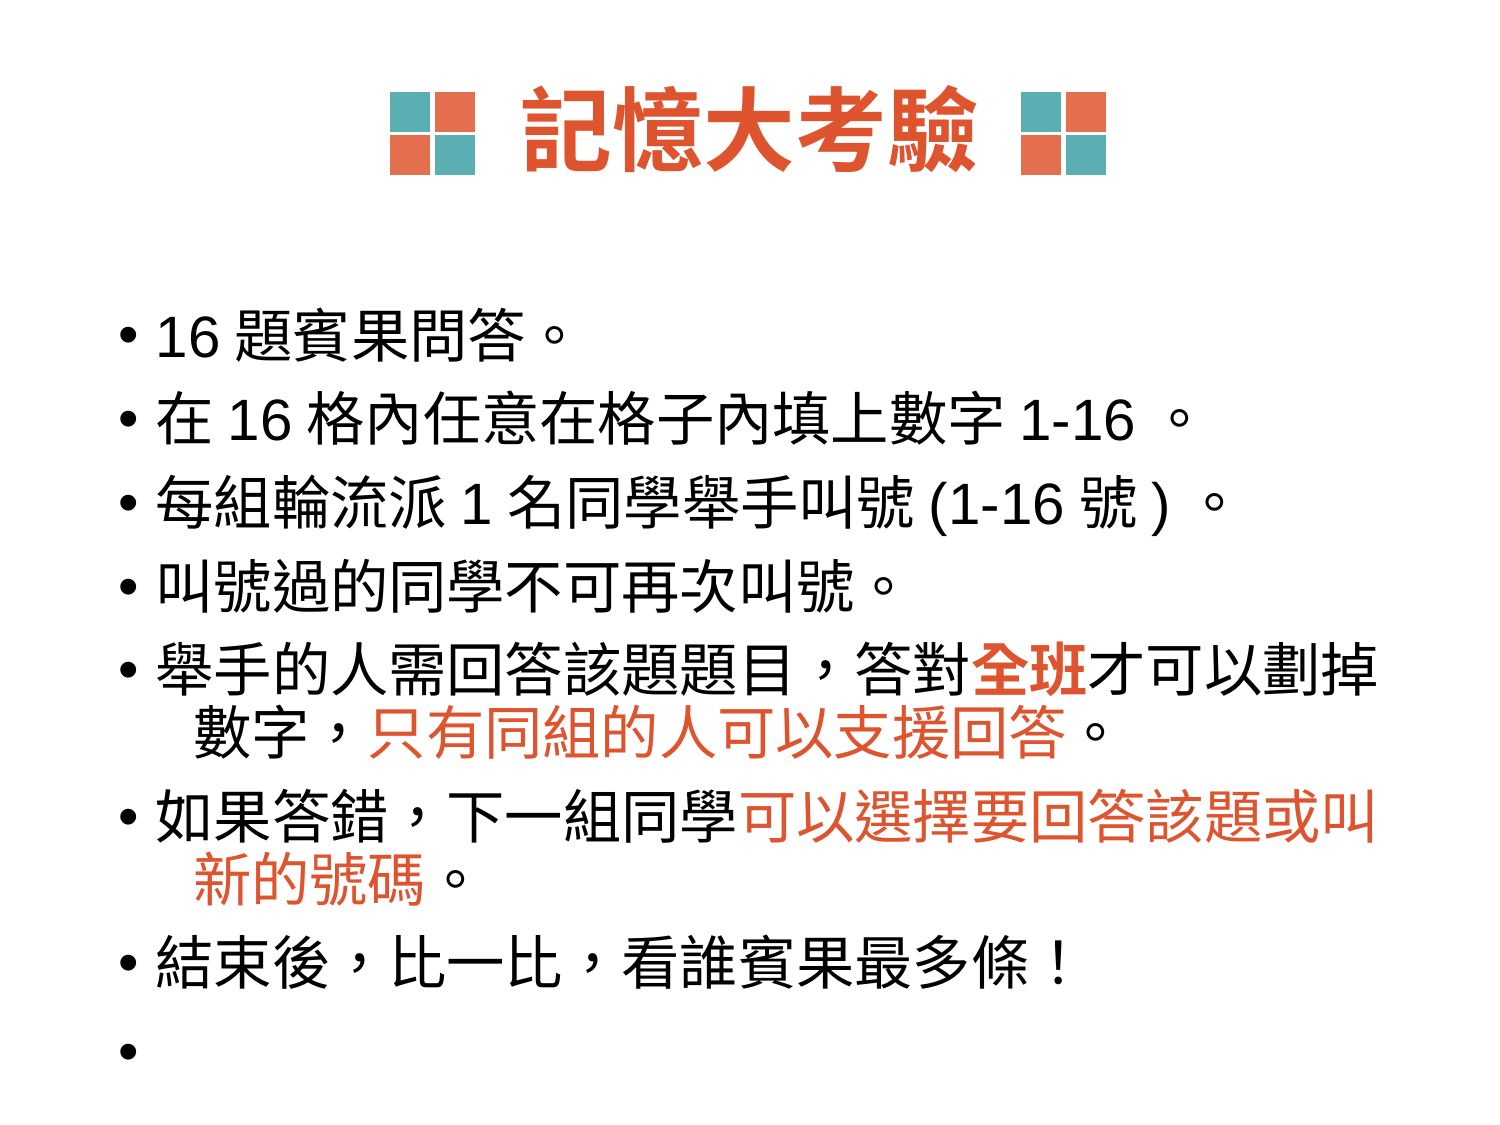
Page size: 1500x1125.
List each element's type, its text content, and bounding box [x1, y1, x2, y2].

text_box [435, 92, 475, 132]
text_box [1021, 92, 1061, 132]
text_box [1066, 135, 1106, 175]
title 記憶大考驗 [103, 26, 1397, 244]
text_box [390, 135, 430, 175]
text_box [435, 135, 475, 175]
list 16題賓果問答。 在16格內任意在格子內填上數字1-16。 每組輪流派1名同學舉手叫號(1-16號)。 叫號過的同學不可再次叫號。 舉手的人需回答該題題目，答對全班才可以劃掉數字，只有同組的人可以支援回答。 如果答錯，下一組同學可以選擇要回答該題或叫新的號碼。 結束後，比一比，看誰賓果最多條！ [103, 299, 1397, 1014]
text_box [35, 26, 1465, 1089]
text_box [390, 92, 430, 132]
text_box [1021, 135, 1061, 175]
text_box [1066, 92, 1106, 132]
